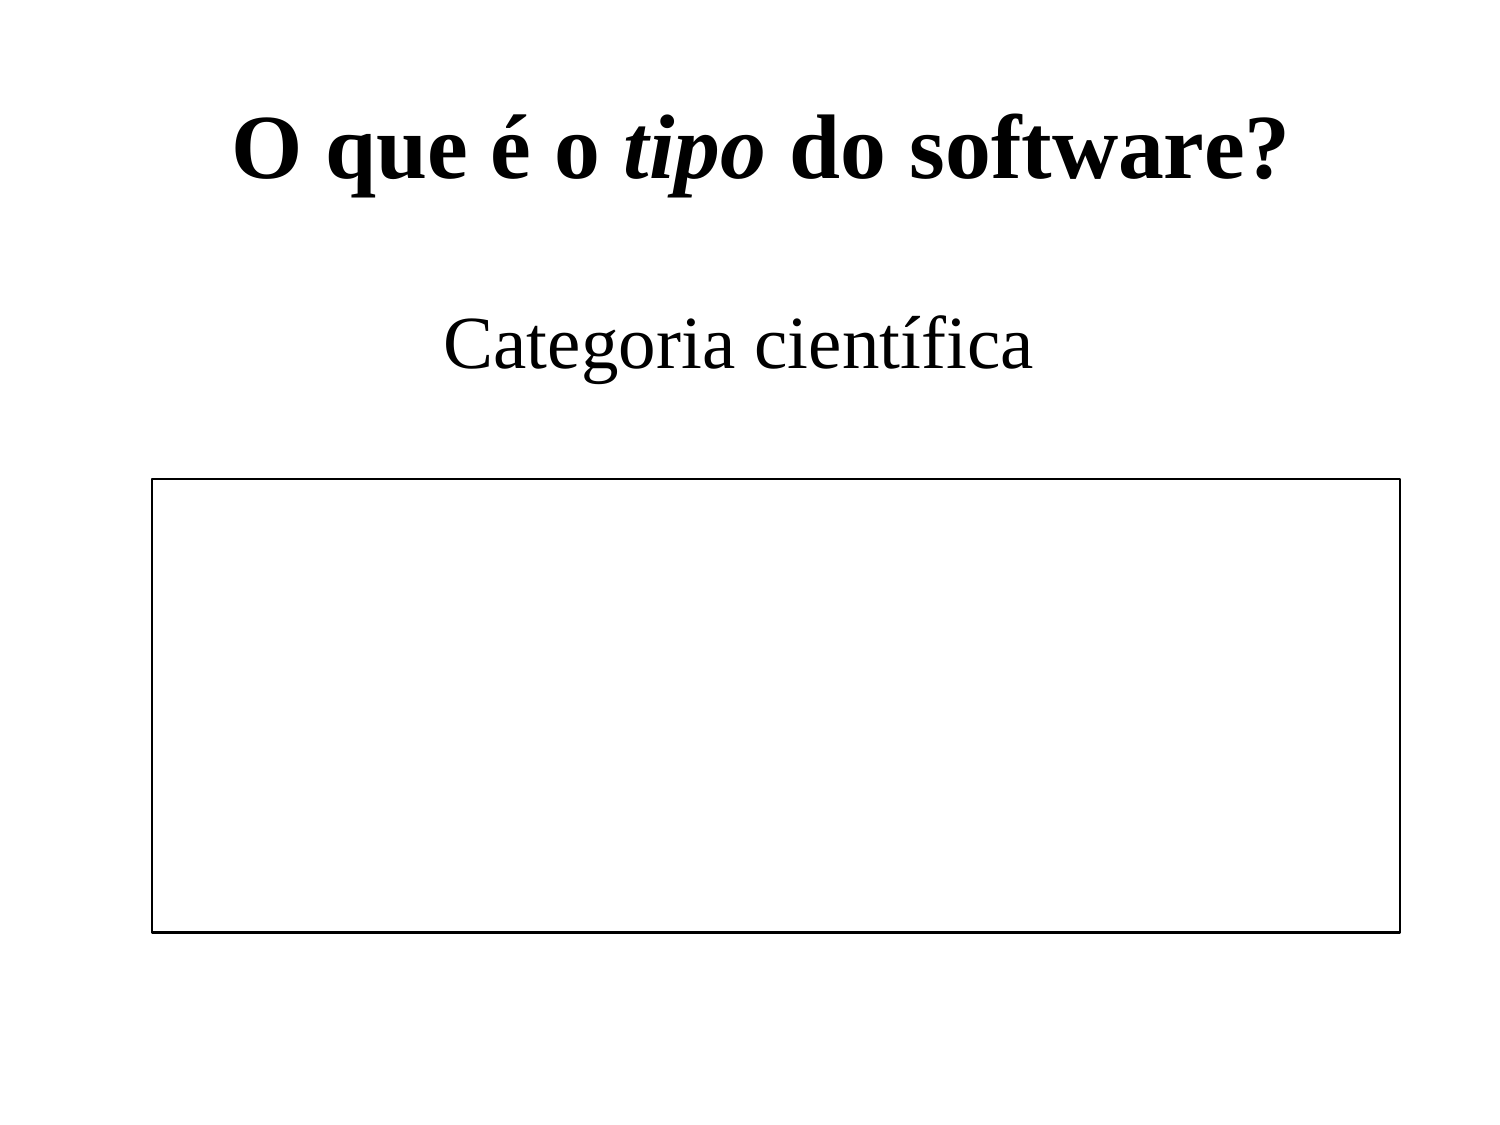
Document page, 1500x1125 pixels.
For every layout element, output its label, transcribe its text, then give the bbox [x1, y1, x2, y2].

title O que é o tipo do software? [68, 78, 1456, 218]
text_box Categoria científica [406, 297, 1073, 385]
text_box Função técnica De cunho comunicacional e computacional Derivada da lógica e sintaxe do código fonte [152, 478, 1400, 933]
